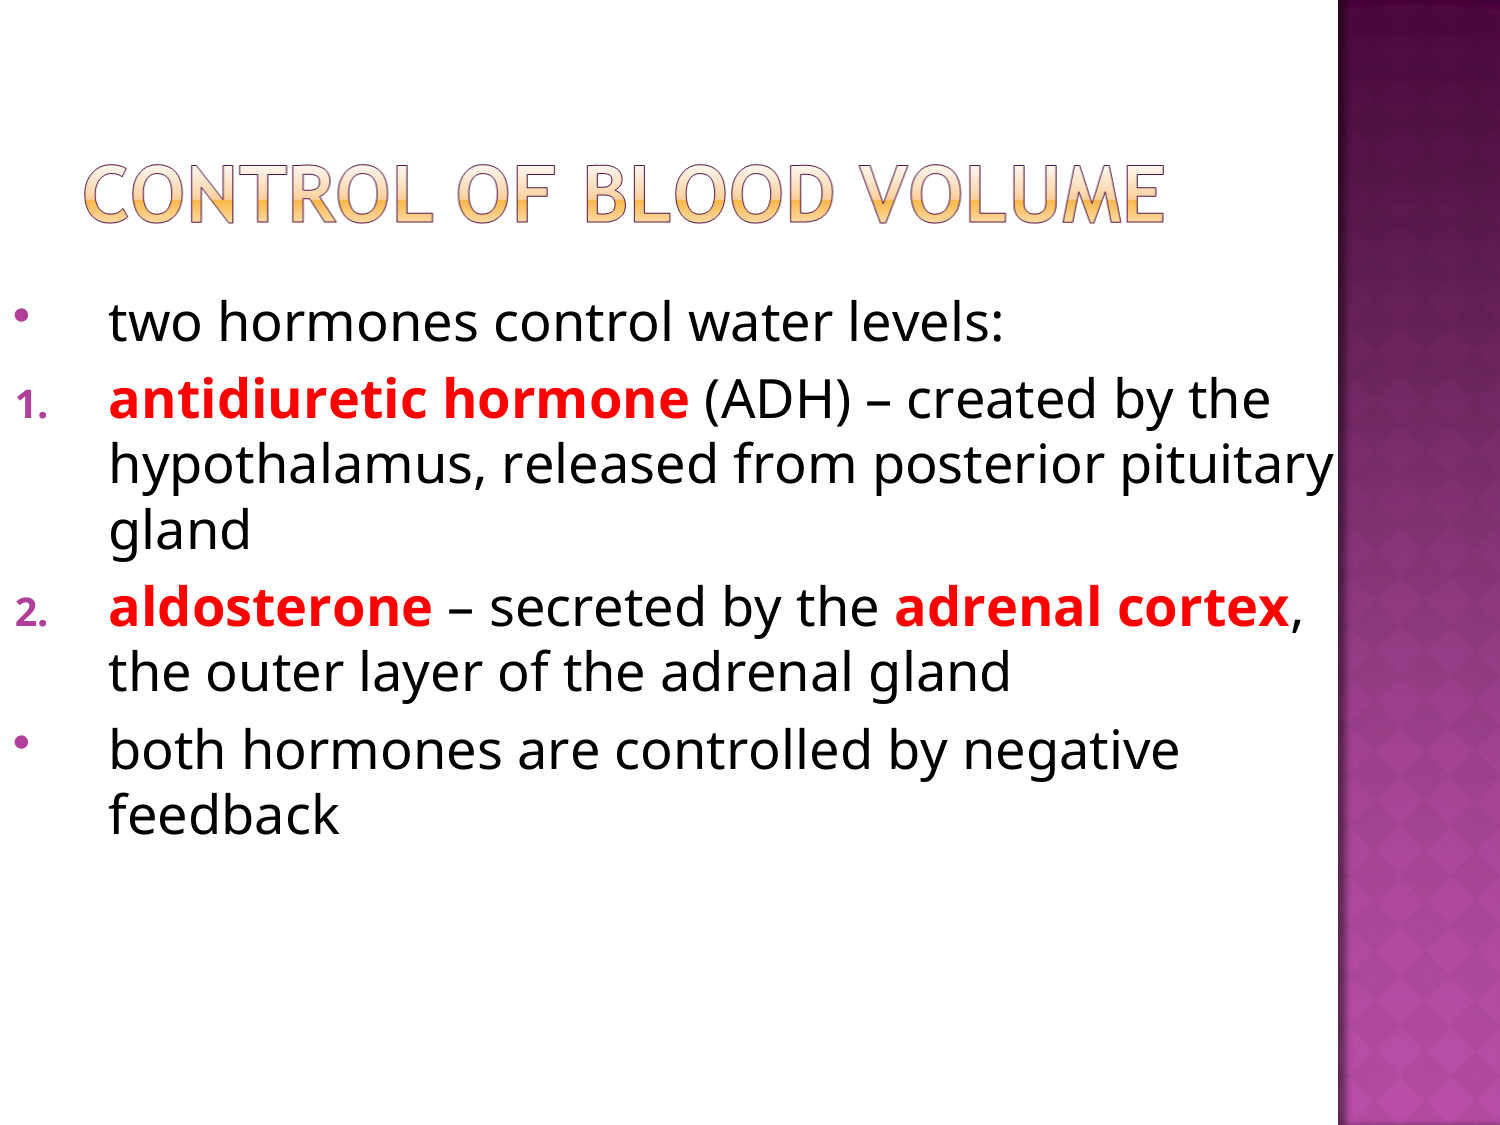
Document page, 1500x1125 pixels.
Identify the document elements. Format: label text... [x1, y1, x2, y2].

list two hormones control water levels: antidiuretic hormone (ADH) – created by the hypothalamus, released from posterior pituitary gland aldosterone – secreted by the adrenal cortex, the outer layer of the adrenal gland both hormones are controlled by negative feedback [0, 279, 1351, 1048]
picture [1337, 0, 1500, 1125]
text_box [34, 52, 1265, 241]
